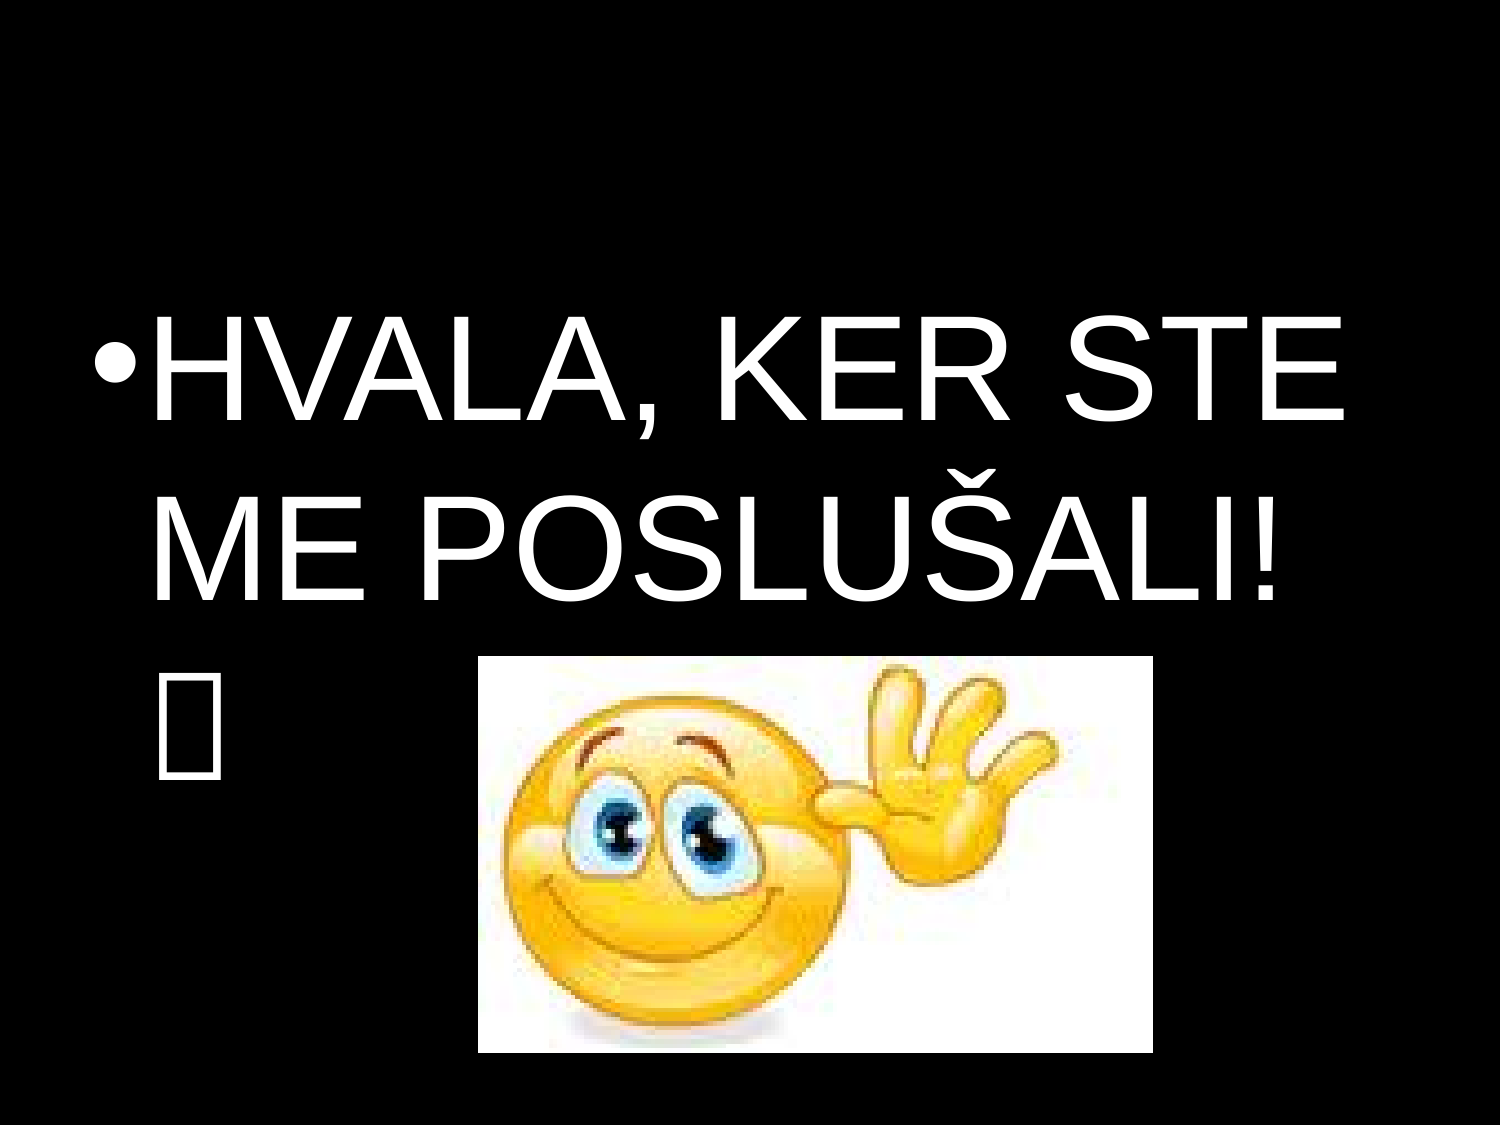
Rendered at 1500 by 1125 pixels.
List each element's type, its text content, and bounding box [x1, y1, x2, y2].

list HVALA, KER STE ME POSLUŠALI!  [75, 262, 1425, 1005]
picture [478, 656, 1153, 1053]
